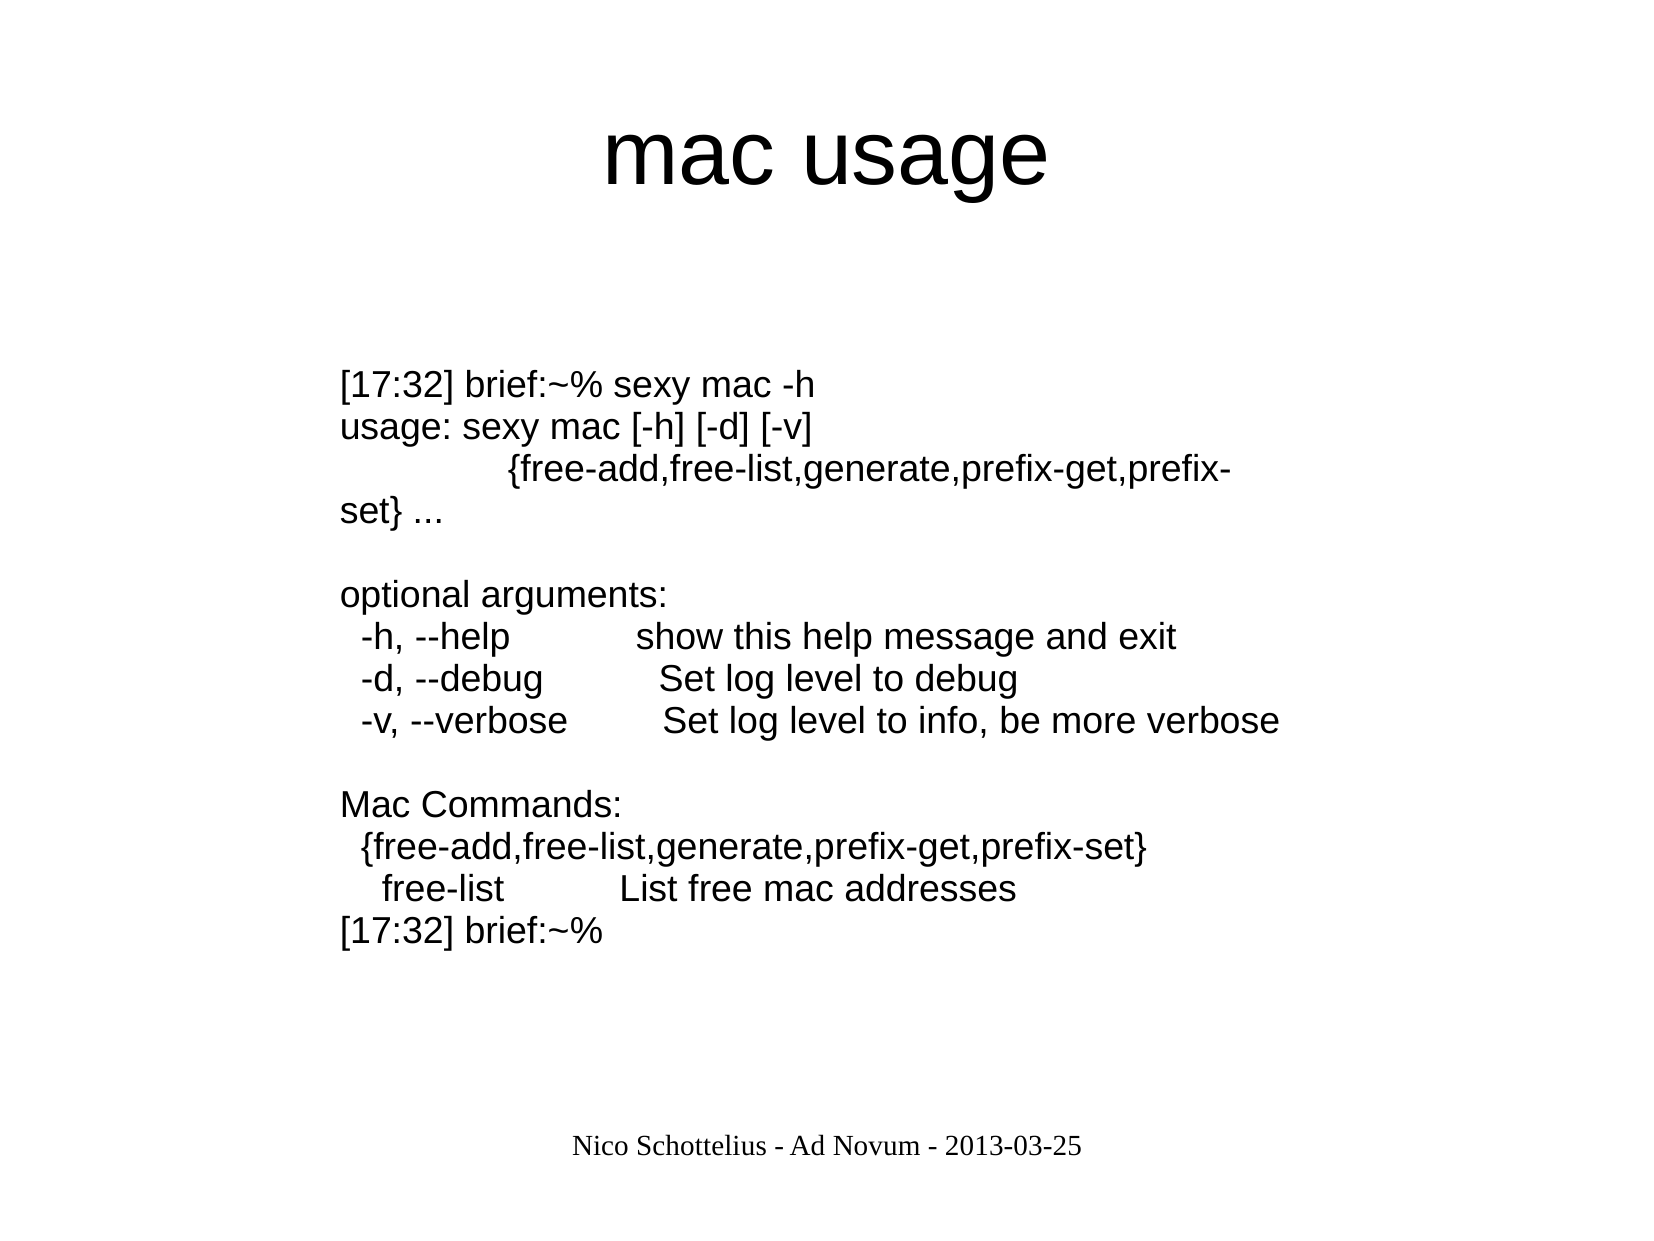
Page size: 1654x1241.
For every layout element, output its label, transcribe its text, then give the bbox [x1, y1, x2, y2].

title mac usage [82, 49, 1571, 257]
text_box [17:32] brief:~% sexy mac -h usage: sexy mac [-h] [-d] [-v] {free-add,free-list,generate,prefix-get,prefix-set} ... optional arguments: -h, --help show this help message and exit -d, --debug Set log level to debug -v, --verbose Set log level to info, be more verbose Mac Commands: {free-add,free-list,generate,prefix-get,prefix-set} free-list List free mac addresses [17:32] brief:~% [325, 356, 1350, 1022]
